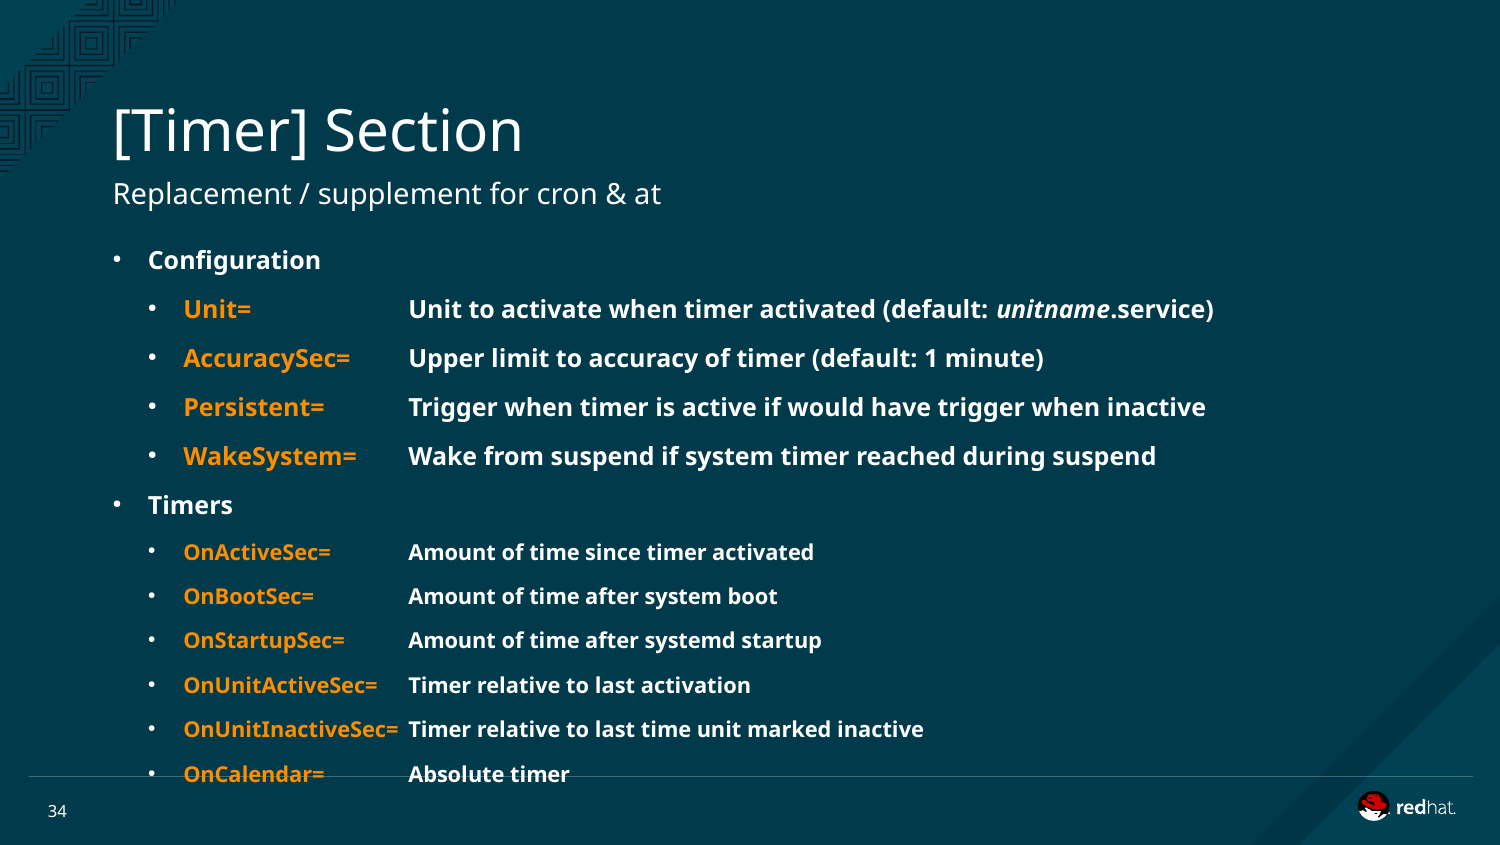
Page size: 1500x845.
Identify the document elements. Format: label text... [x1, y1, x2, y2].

subtitle Replacement / supplement for cron & at [112, 173, 1388, 237]
picture [99, 38, 103, 49]
title [Timer] Section [112, 0, 1388, 169]
text_box Configuration Unit= Unit to activate when timer activated (default: unitname.service) AccuracySec= Upper limit to accuracy of timer (default: 1 minute) Persistent= Trigger when timer is active if would have trigger when inactive WakeSystem= Wake from suspend if system timer reached during suspend Timers OnActiveSec= Amount of time since timer activated OnBootSec= Amount of time after system boot OnStartupSec= Amount of time after systemd startup OnUnitActiveSec= Timer relative to last activation OnUnitInactiveSec= Timer relative to last time unit marked inactive OnCalendar= Absolute timer [112, 242, 1163, 766]
